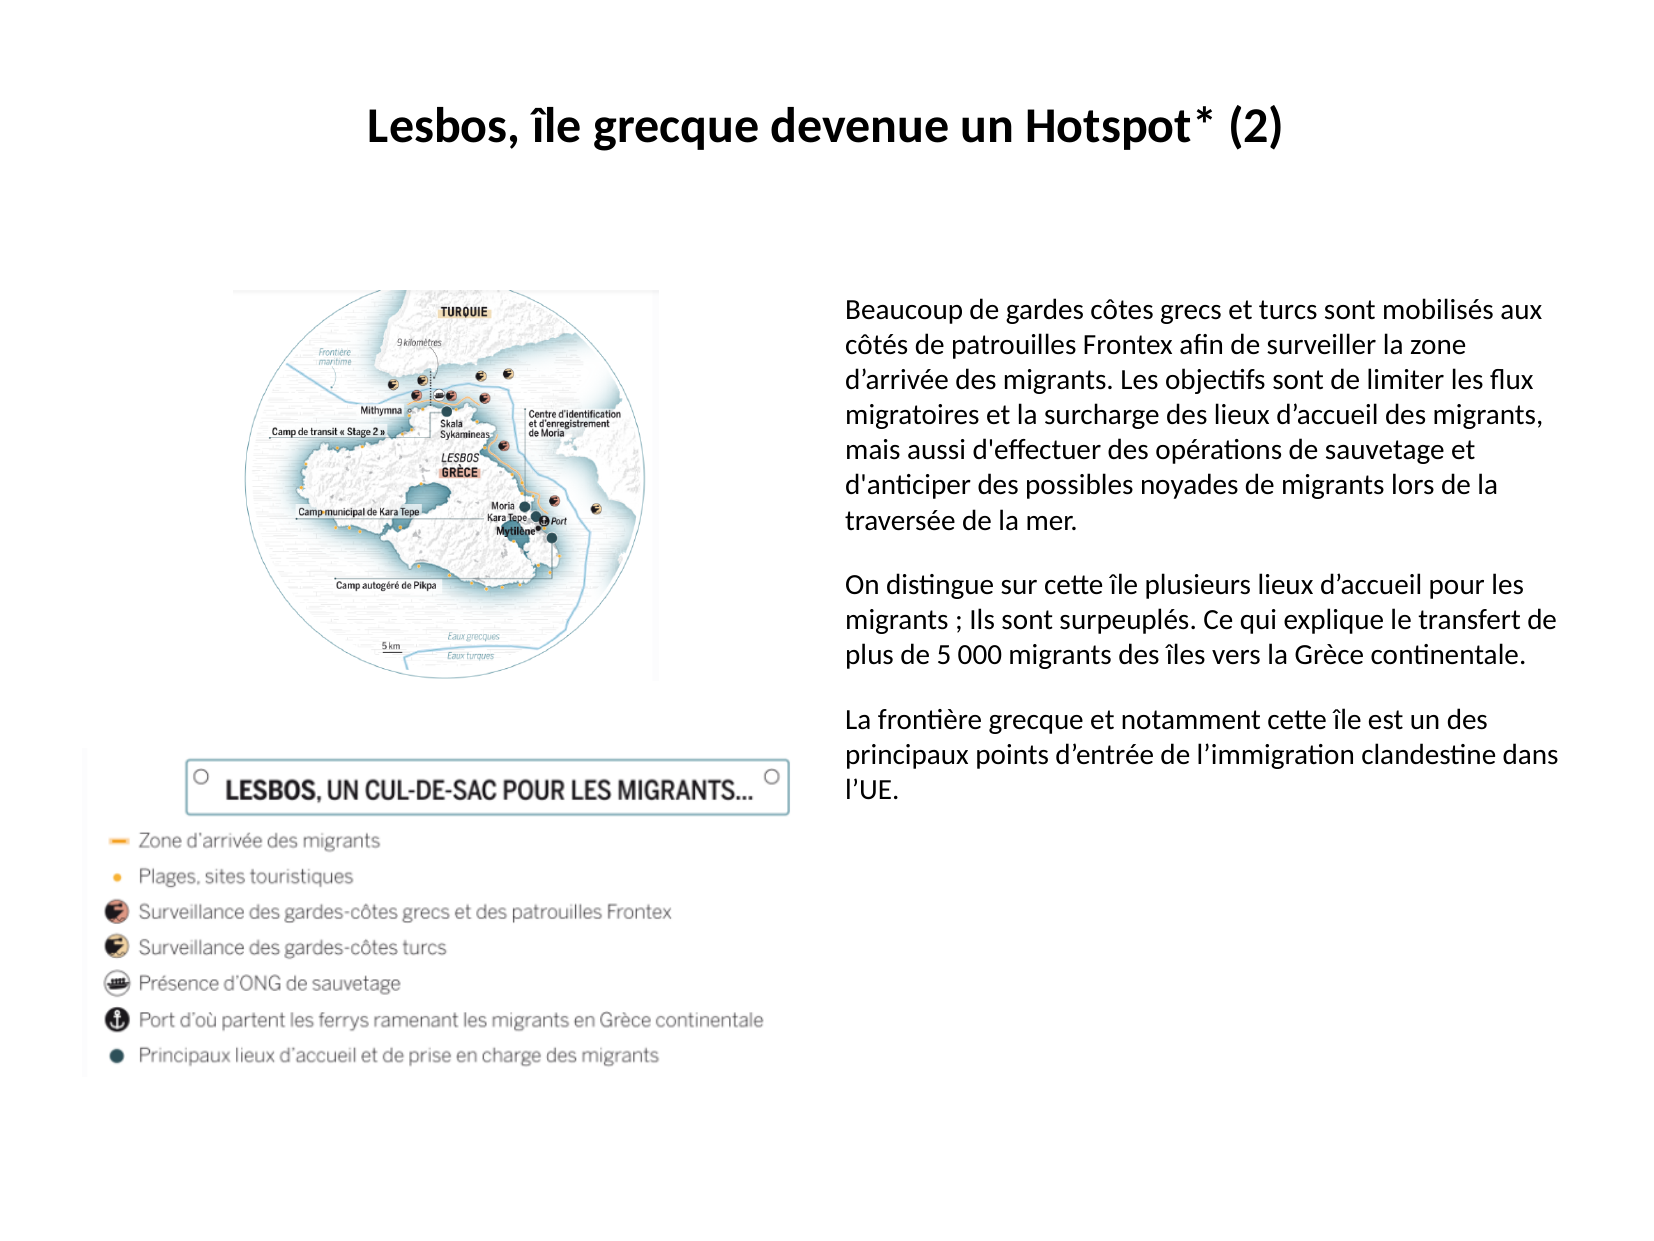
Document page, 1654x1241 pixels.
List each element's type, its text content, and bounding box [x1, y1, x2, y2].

title Lesbos, île grecque devenue un Hotspot* (2) [82, 49, 1571, 257]
list Beaucoup de gardes côtes grecs et turcs sont mobilisés aux côtés de patrouilles Frontex afin de surveiller la zone d’arrivée des migrants. Les objectifs sont de limiter les flux migratoires et la surcharge des lieux d’accueil des migrants, mais aussi d'effectuer des opérations de sauvetage et d'anticiper des possibles noyades de migrants lors de la traversée de la mer. On distingue sur cette île plusieurs lieux d’accueil pour les migrants ; Ils sont surpeuplés. Ce qui explique le transfert de plus de 5 000 migrants des îles vers la Grèce continentale. La frontière grecque et notamment cette île est un des principaux points d’entrée de l’immigration clandestine dans l’UE. [845, 290, 1572, 1109]
picture [82, 748, 809, 1077]
picture [233, 290, 659, 681]
